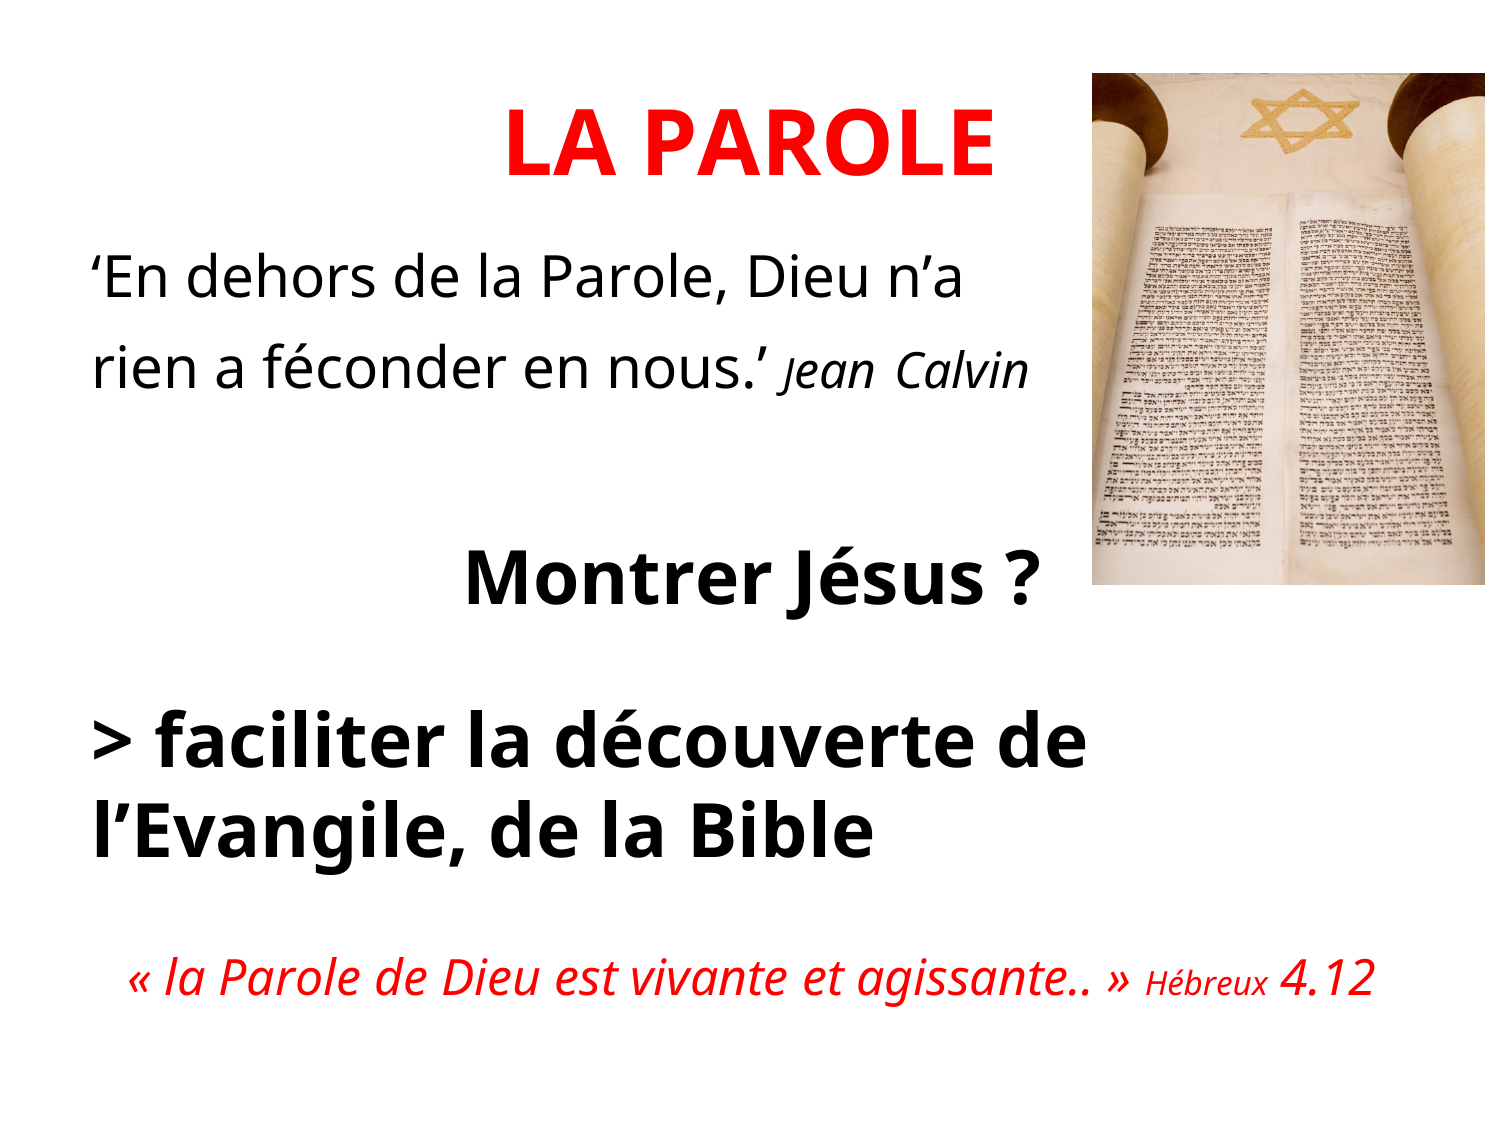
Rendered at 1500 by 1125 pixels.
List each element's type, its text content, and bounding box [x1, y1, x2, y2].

list ‘En dehors de la Parole, Dieu n’a rien a féconder en nous.’ Jean Calvin Montrer Jésus ? > faciliter la découverte de l’Evangile, de la Bible « la Parole de Dieu est vivante et agissante.. » Hébreux 4.12 [76, 231, 1427, 1059]
picture [1092, 73, 1485, 585]
title LA PAROLE [75, 45, 1426, 233]
